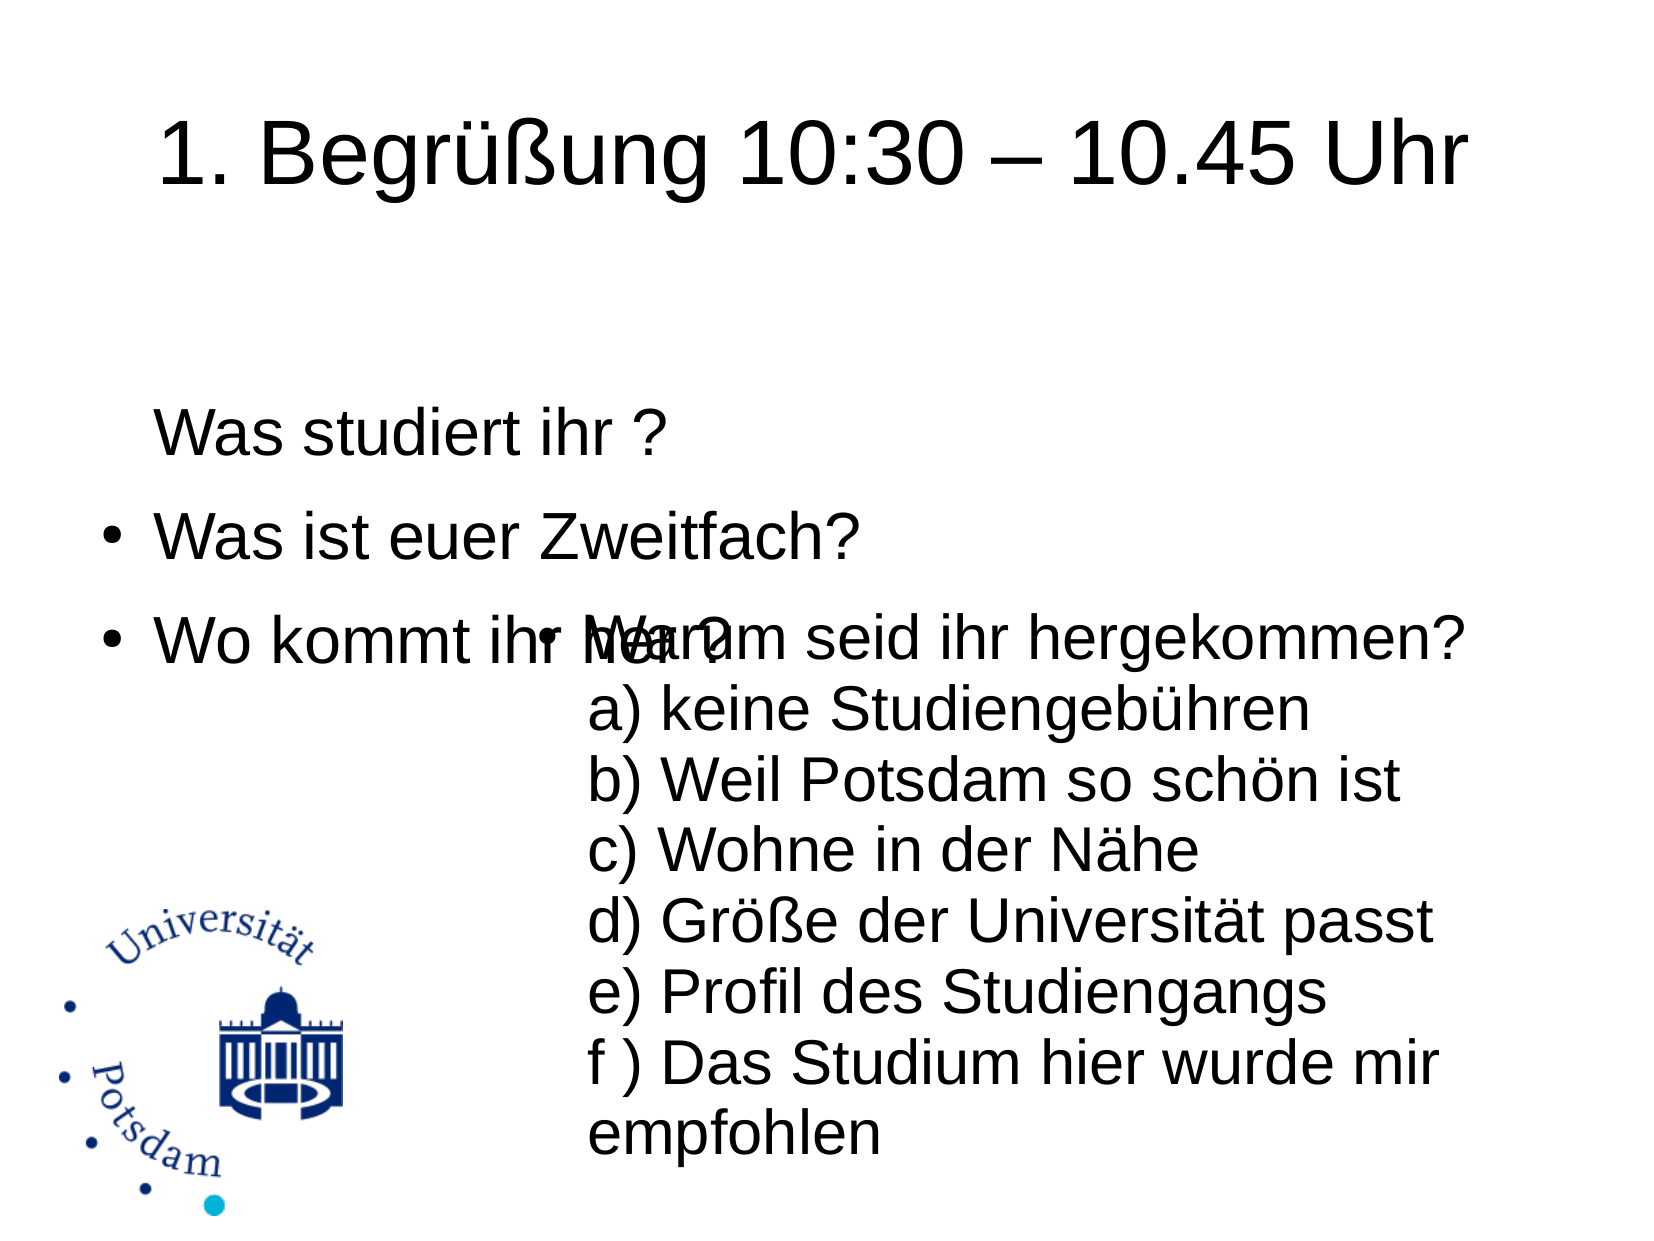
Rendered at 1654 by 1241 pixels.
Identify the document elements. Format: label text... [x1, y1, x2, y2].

list Was studiert ihr ? Was ist euer Zweitfach? Wo kommt ihr her ? [82, 290, 1538, 1010]
text_box Warum seid ihr hergekommen? a) keine Studiengebühren b) Weil Potsdam so schön ist c) Wohne in der Nähe d) Größe der Universität passt e) Profil des Studiengangs f ) Das Studium hier wurde mir empfohlen [519, 602, 1642, 1170]
picture [59, 909, 343, 1216]
title 1. Begrüßung 10:30 – 10.45 Uhr [82, 49, 1571, 257]
